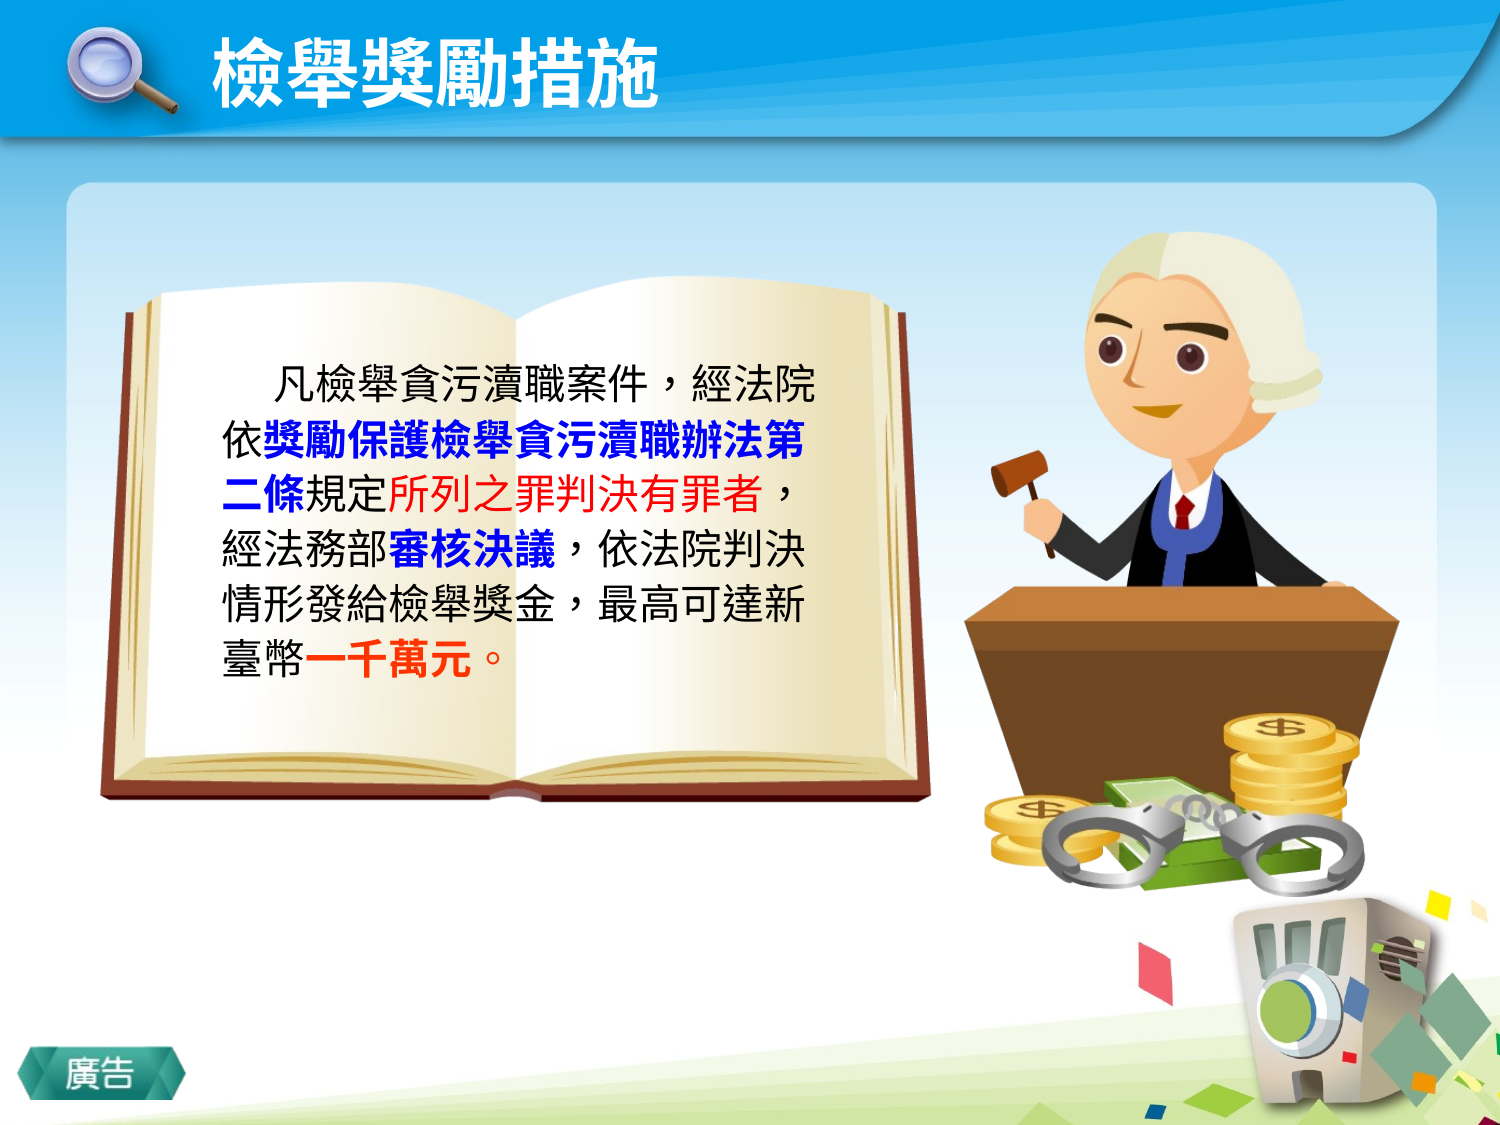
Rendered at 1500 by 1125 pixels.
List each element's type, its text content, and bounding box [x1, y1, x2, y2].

picture [67, 27, 179, 114]
text_box 凡檢舉貪污瀆職案件，經法院 依獎勵保護檢舉貪污瀆職辦法第二條規定所列之罪判決有罪者，經法務部審核決議，依法院判決情形發給檢舉獎金，最高可達新臺幣一千萬元。 [207, 346, 833, 691]
text_box 檢舉獎勵措施 [195, 19, 679, 124]
picture [0, 0, 1500, 1125]
